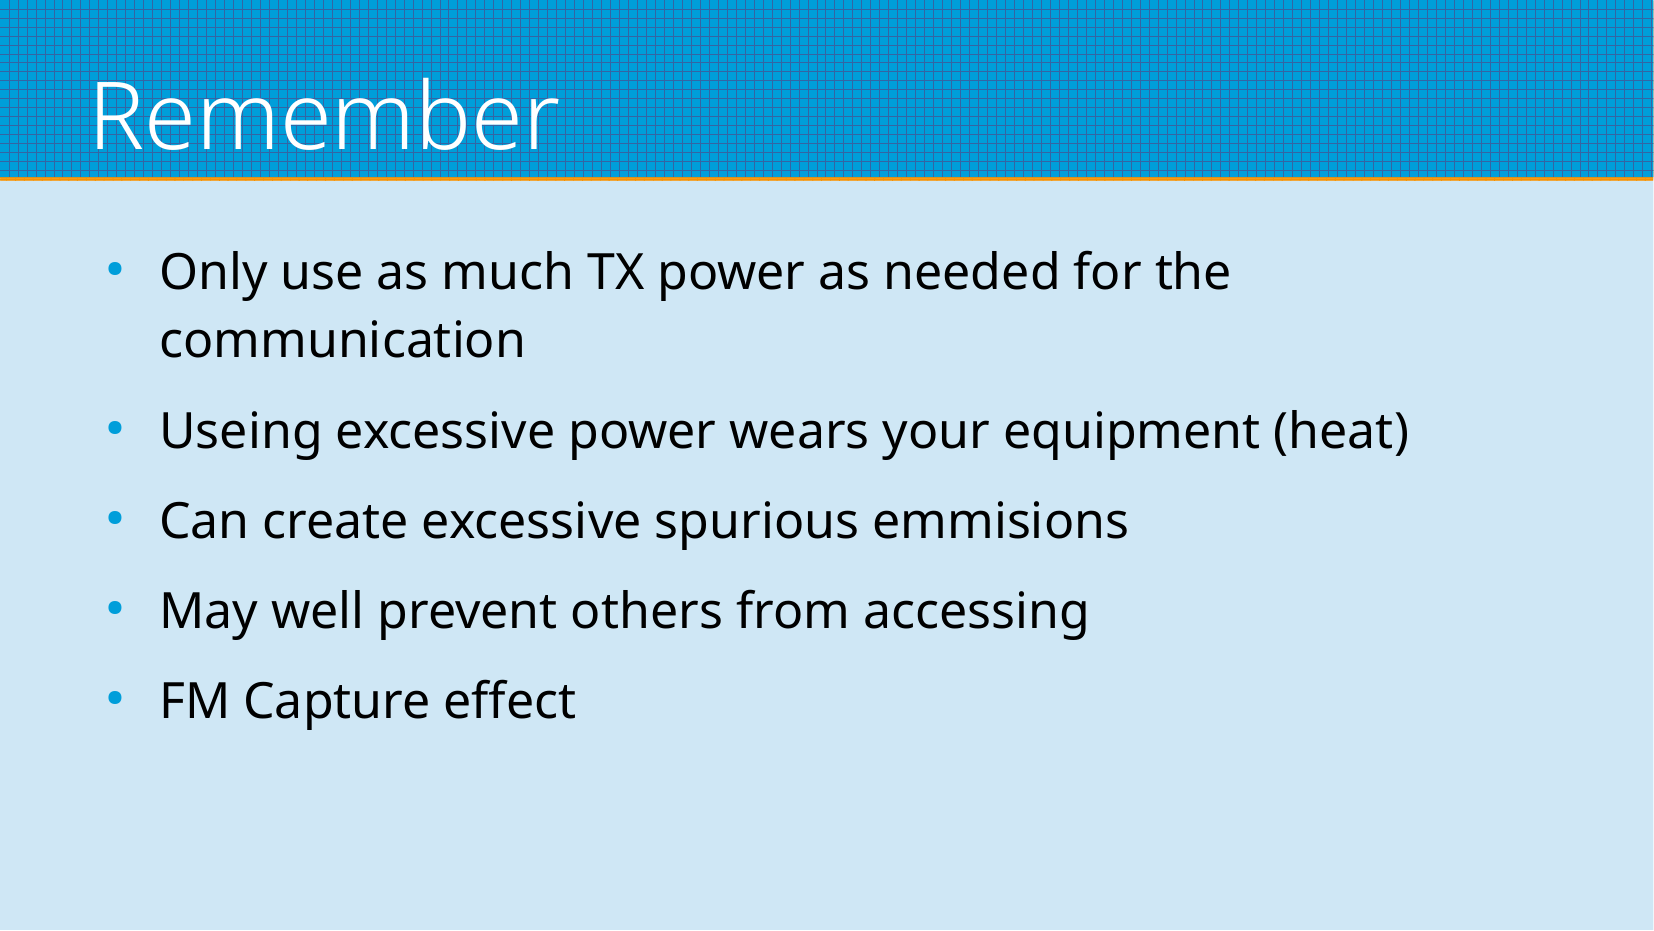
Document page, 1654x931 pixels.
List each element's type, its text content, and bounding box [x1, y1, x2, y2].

title Remember [88, 14, 1565, 178]
list Only use as much TX power as needed for the communication Useing excessive power wears your equipment (heat) Can create excessive spurious emmisions May well prevent others from accessing FM Capture effect [88, 236, 1565, 813]
